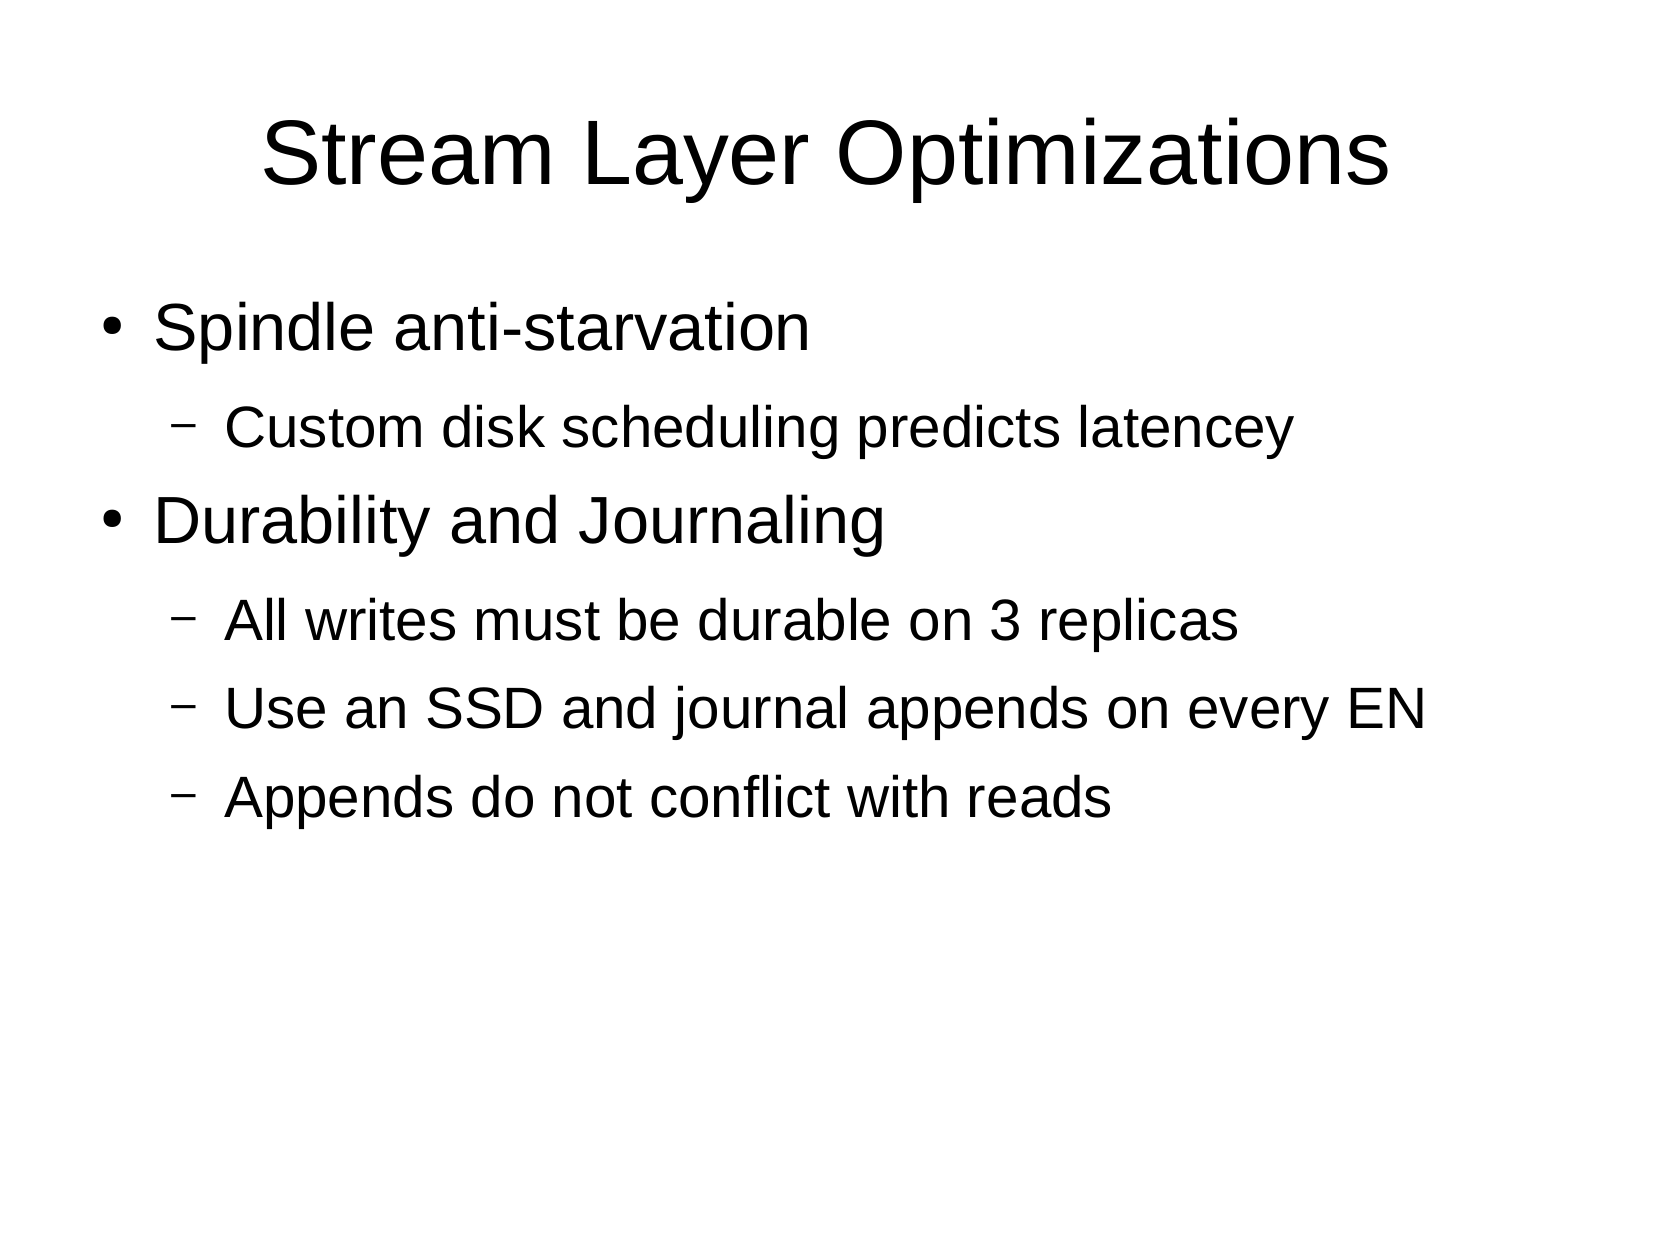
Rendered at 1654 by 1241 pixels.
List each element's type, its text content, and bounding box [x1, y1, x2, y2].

title Stream Layer Optimizations [82, 49, 1571, 257]
list Spindle anti-starvation Custom disk scheduling predicts latencey Durability and Journaling All writes must be durable on 3 replicas Use an SSD and journal appends on every EN Appends do not conflict with reads [82, 290, 1538, 1010]
